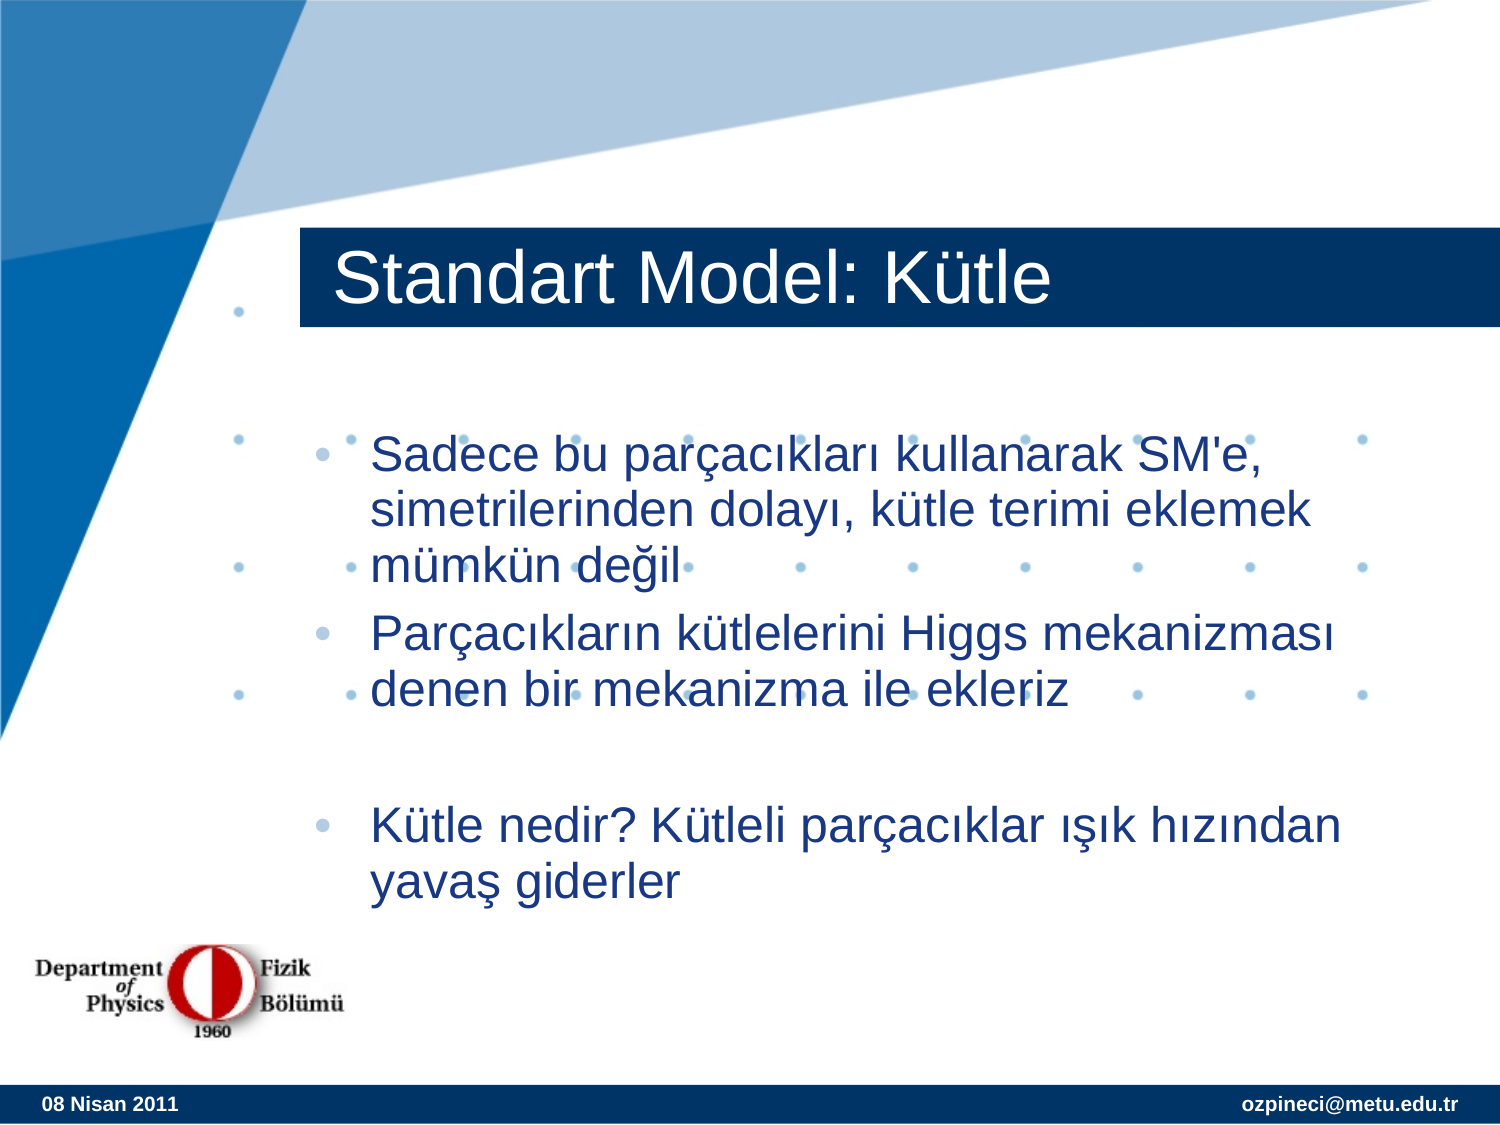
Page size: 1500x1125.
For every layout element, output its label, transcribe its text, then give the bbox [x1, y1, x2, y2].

list Sadece bu parçacıkları kullanarak SM'e, simetrilerinden dolayı, kütle terimi eklemek mümkün değil Parçacıkların kütlelerini Higgs mekanizması denen bir mekanizma ile ekleriz Kütle nedir? Kütleli parçacıklar ışık hızından yavaş giderler [299, 350, 1475, 1013]
picture [29, 944, 394, 1041]
picture [0, 0, 1500, 842]
title Standart Model: Kütle [300, 227, 1500, 328]
